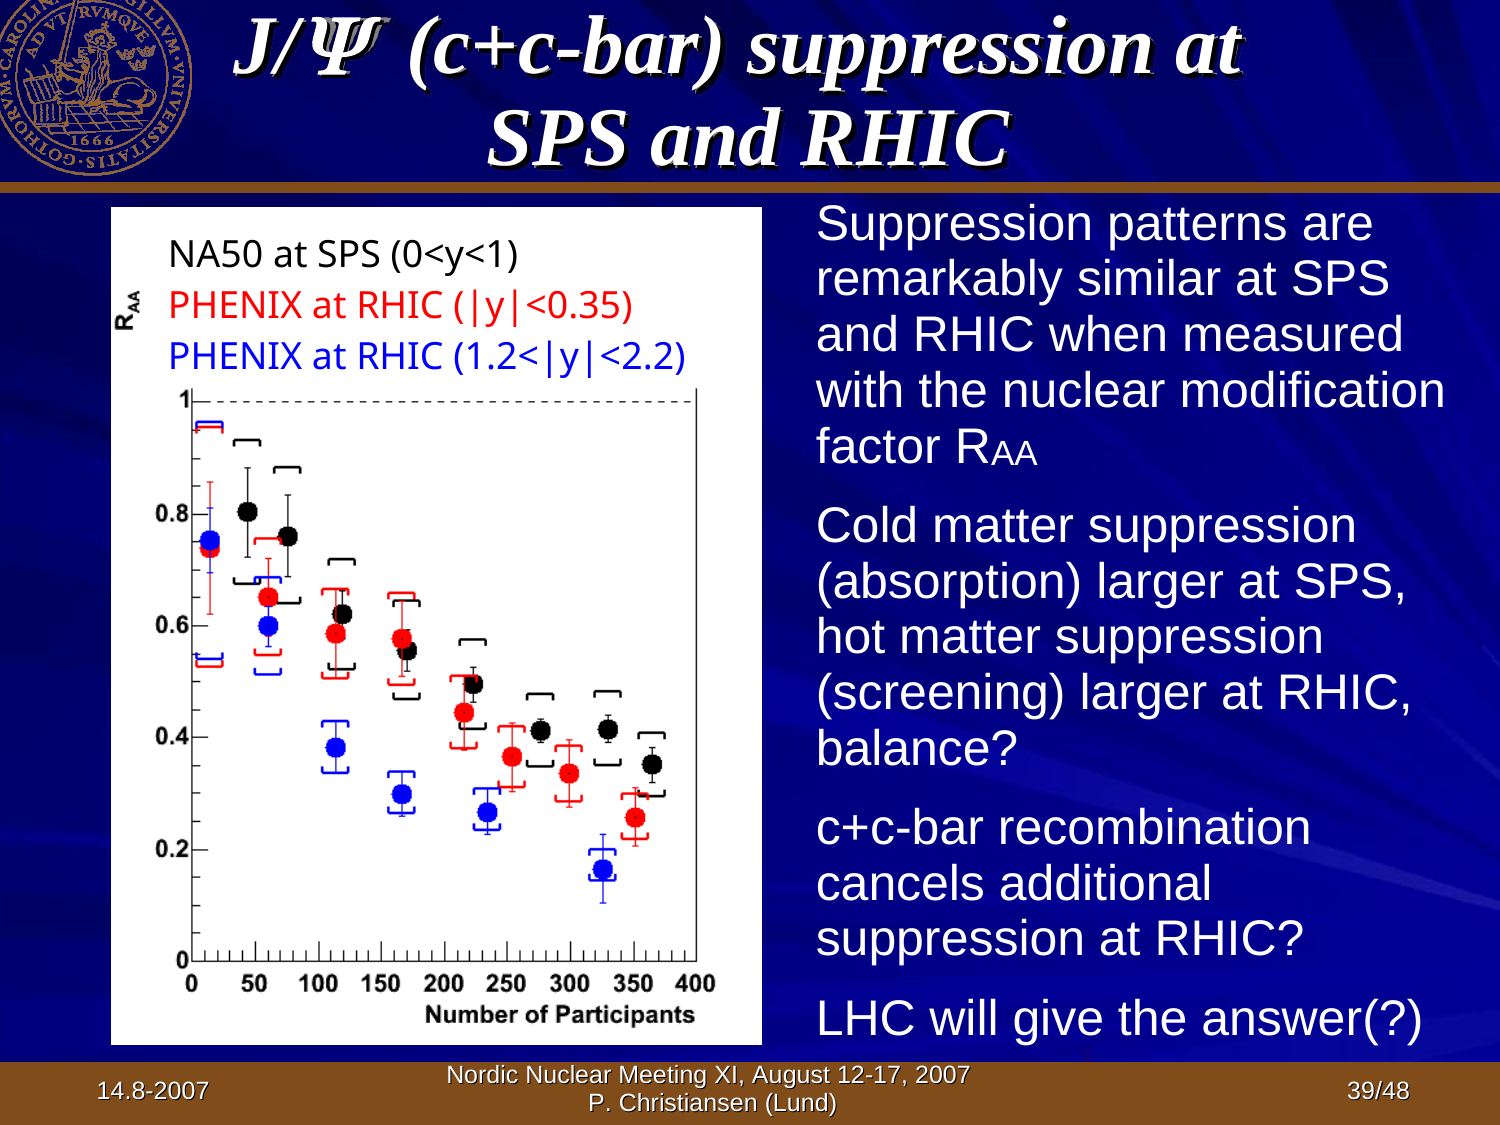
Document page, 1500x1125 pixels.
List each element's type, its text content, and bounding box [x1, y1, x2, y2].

text_box Suppression patterns are remarkably similar at SPS and RHIC when measured with the nuclear modification factor RAA Cold matter suppression (absorption) larger at SPS, hot matter suppression (screening) larger at RHIC, balance? c+c-bar recombination cancels additional suppression at RHIC? LHC will give the answer(?) [801, 187, 1481, 1054]
text_box NA50 at SPS (0<y<1) PHENIX at RHIC (|y|<0.35) PHENIX at RHIC (1.2<|y|<2.2) [153, 219, 701, 389]
title J/ (c+c-bar) suppression at SPS and RHIC [0, 0, 1498, 200]
picture [1, 193, 1500, 1062]
